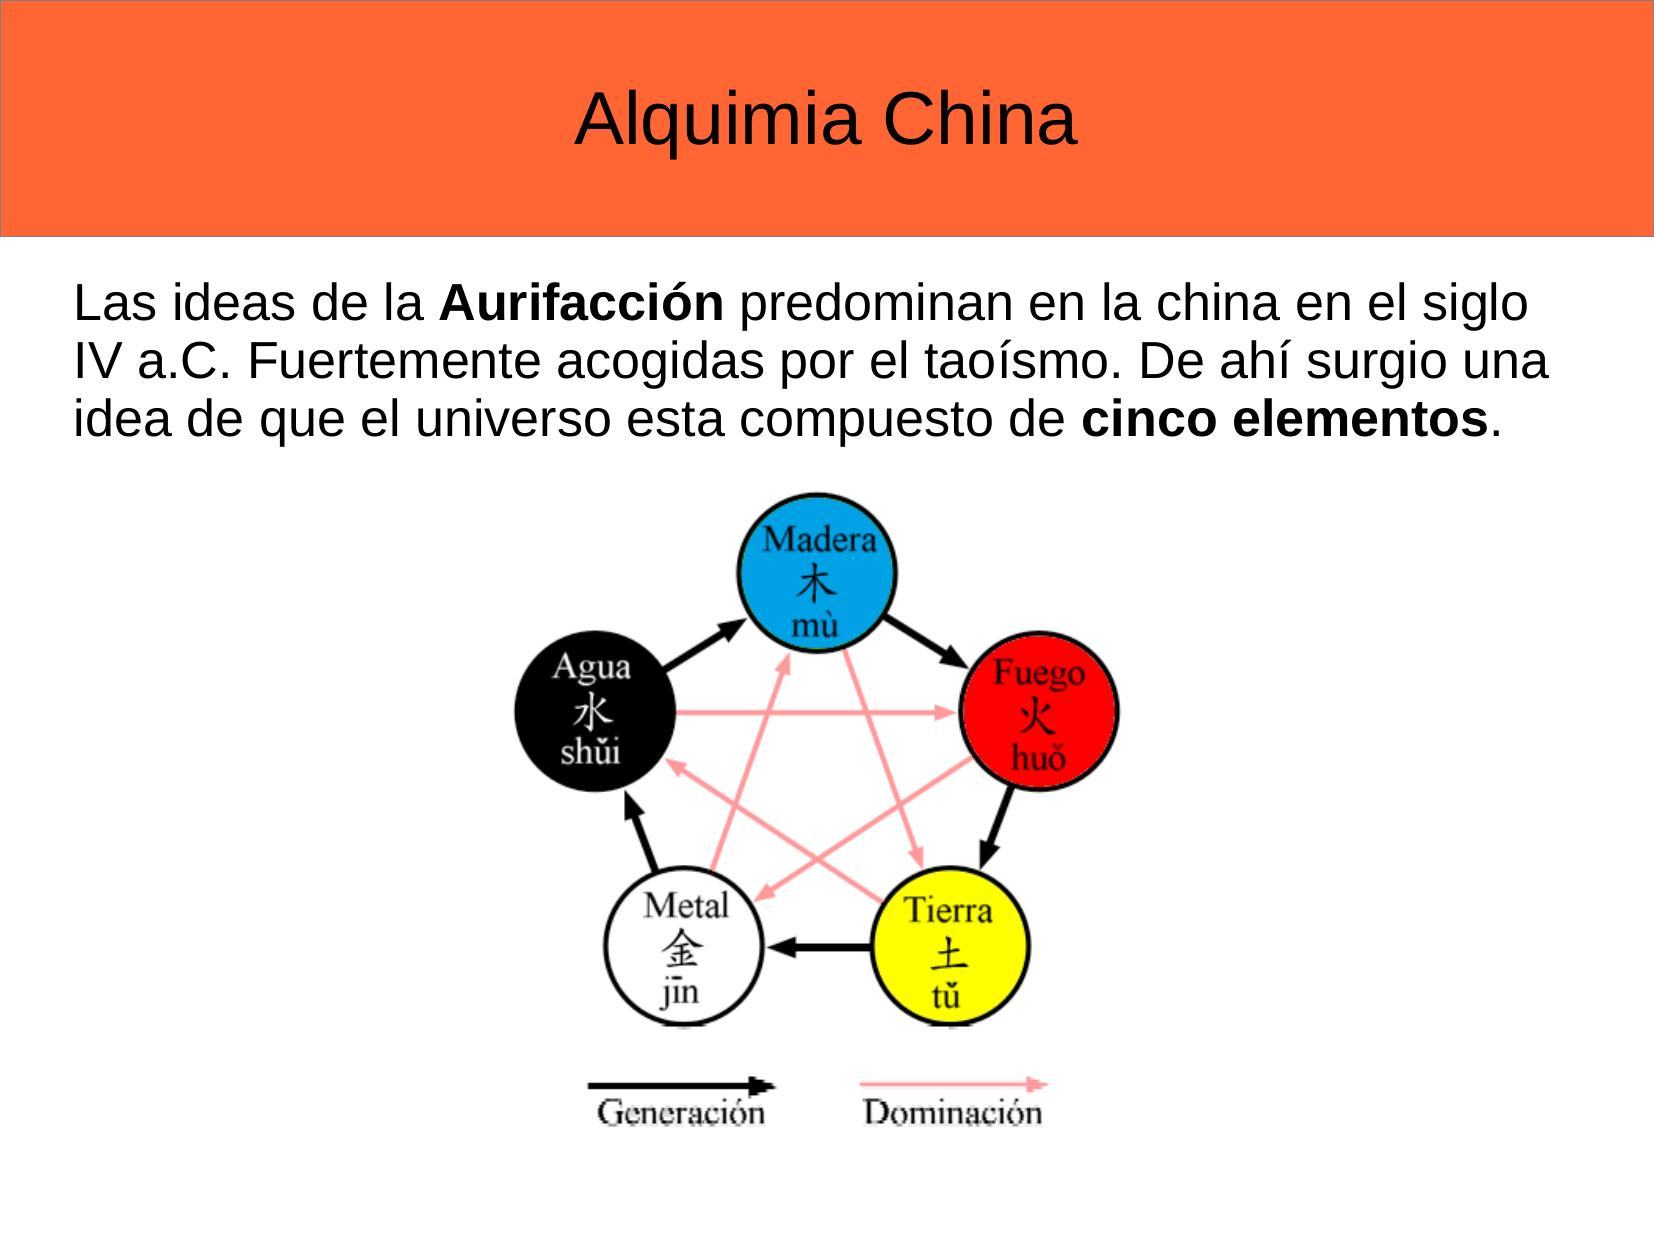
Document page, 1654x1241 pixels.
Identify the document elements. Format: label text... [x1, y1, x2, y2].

picture [501, 479, 1137, 1152]
text_box Las ideas de la Aurifacción predominan en la china en el siglo IV a.C. Fuertemente acogidas por el taoísmo. De ahí surgio una idea de que el universo esta compuesto de cinco elementos. [59, 265, 1595, 455]
text_box Alquimia China [0, 0, 1654, 237]
